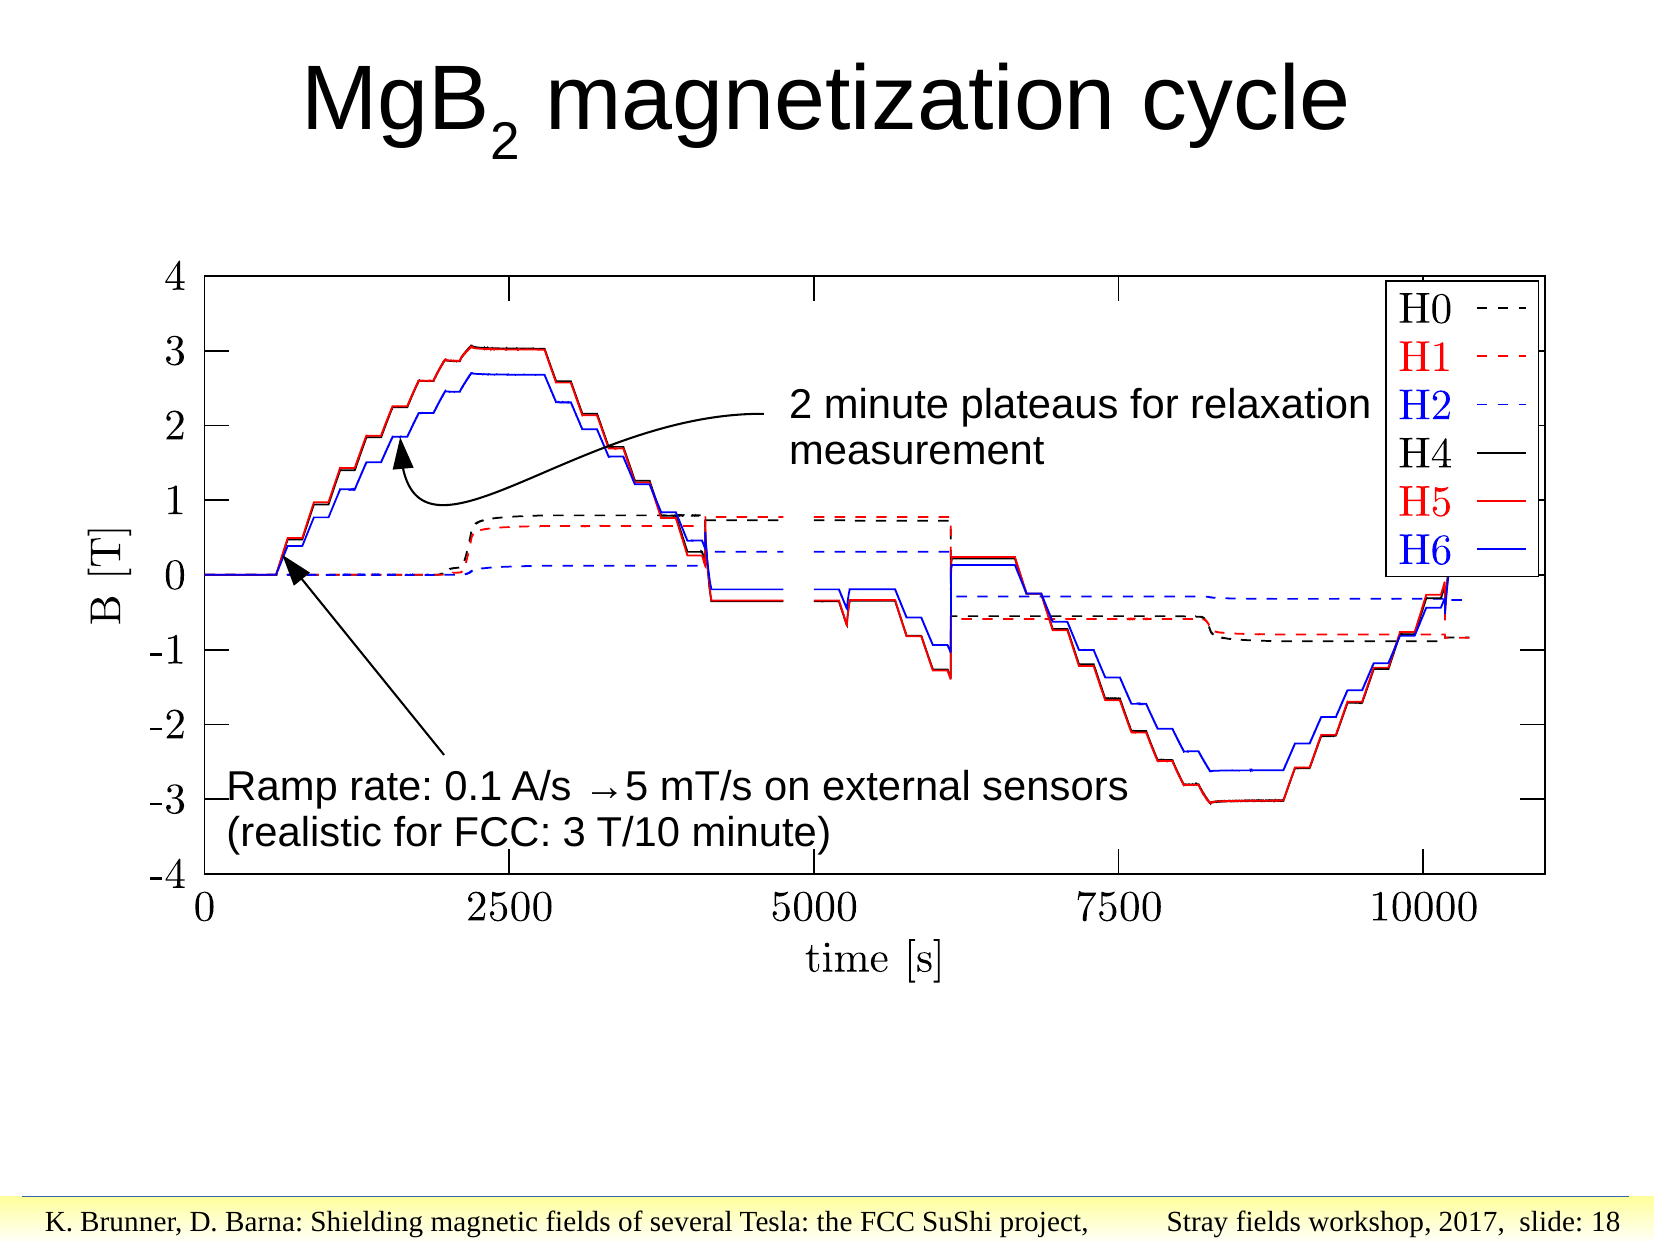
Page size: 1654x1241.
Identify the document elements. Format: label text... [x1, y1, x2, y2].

text_box Ramp rate: 0.1 A/s →5 mT/s on external sensors (realistic for FCC: 3 T/10 minute) [211, 754, 1207, 871]
title MgB2 magnetization cycle [50, 46, 1603, 171]
text_box 2 minute plateaus for relaxation measurement [774, 373, 1440, 481]
picture [72, 250, 1564, 1002]
